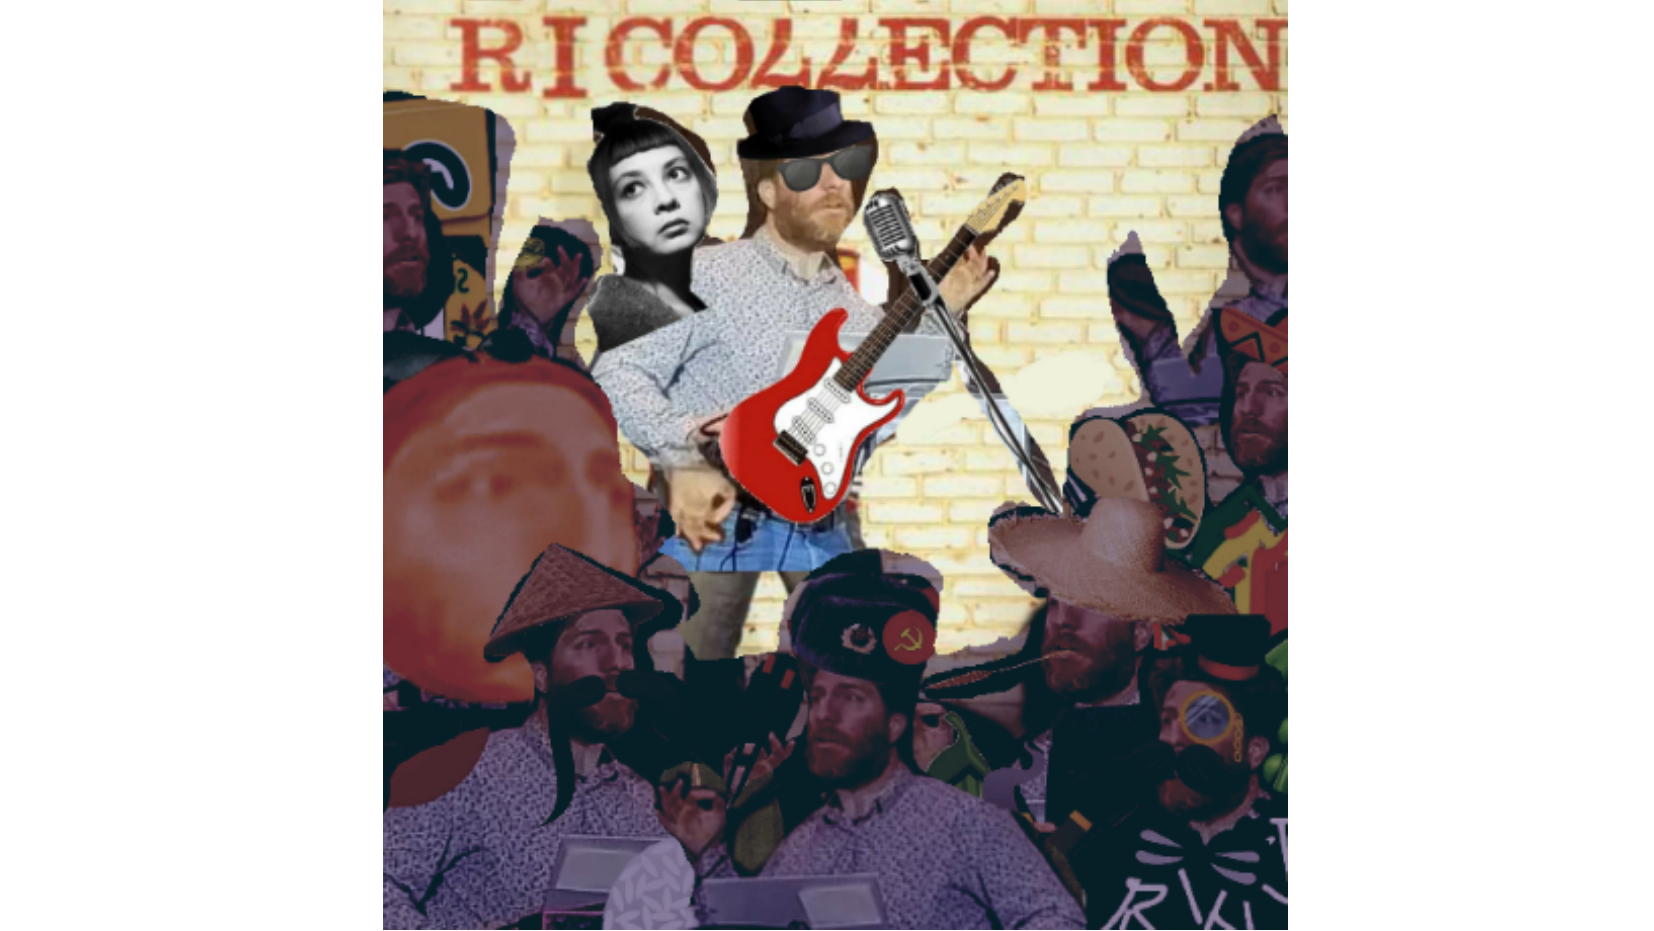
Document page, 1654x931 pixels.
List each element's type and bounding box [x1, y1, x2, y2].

picture [383, 0, 1288, 930]
